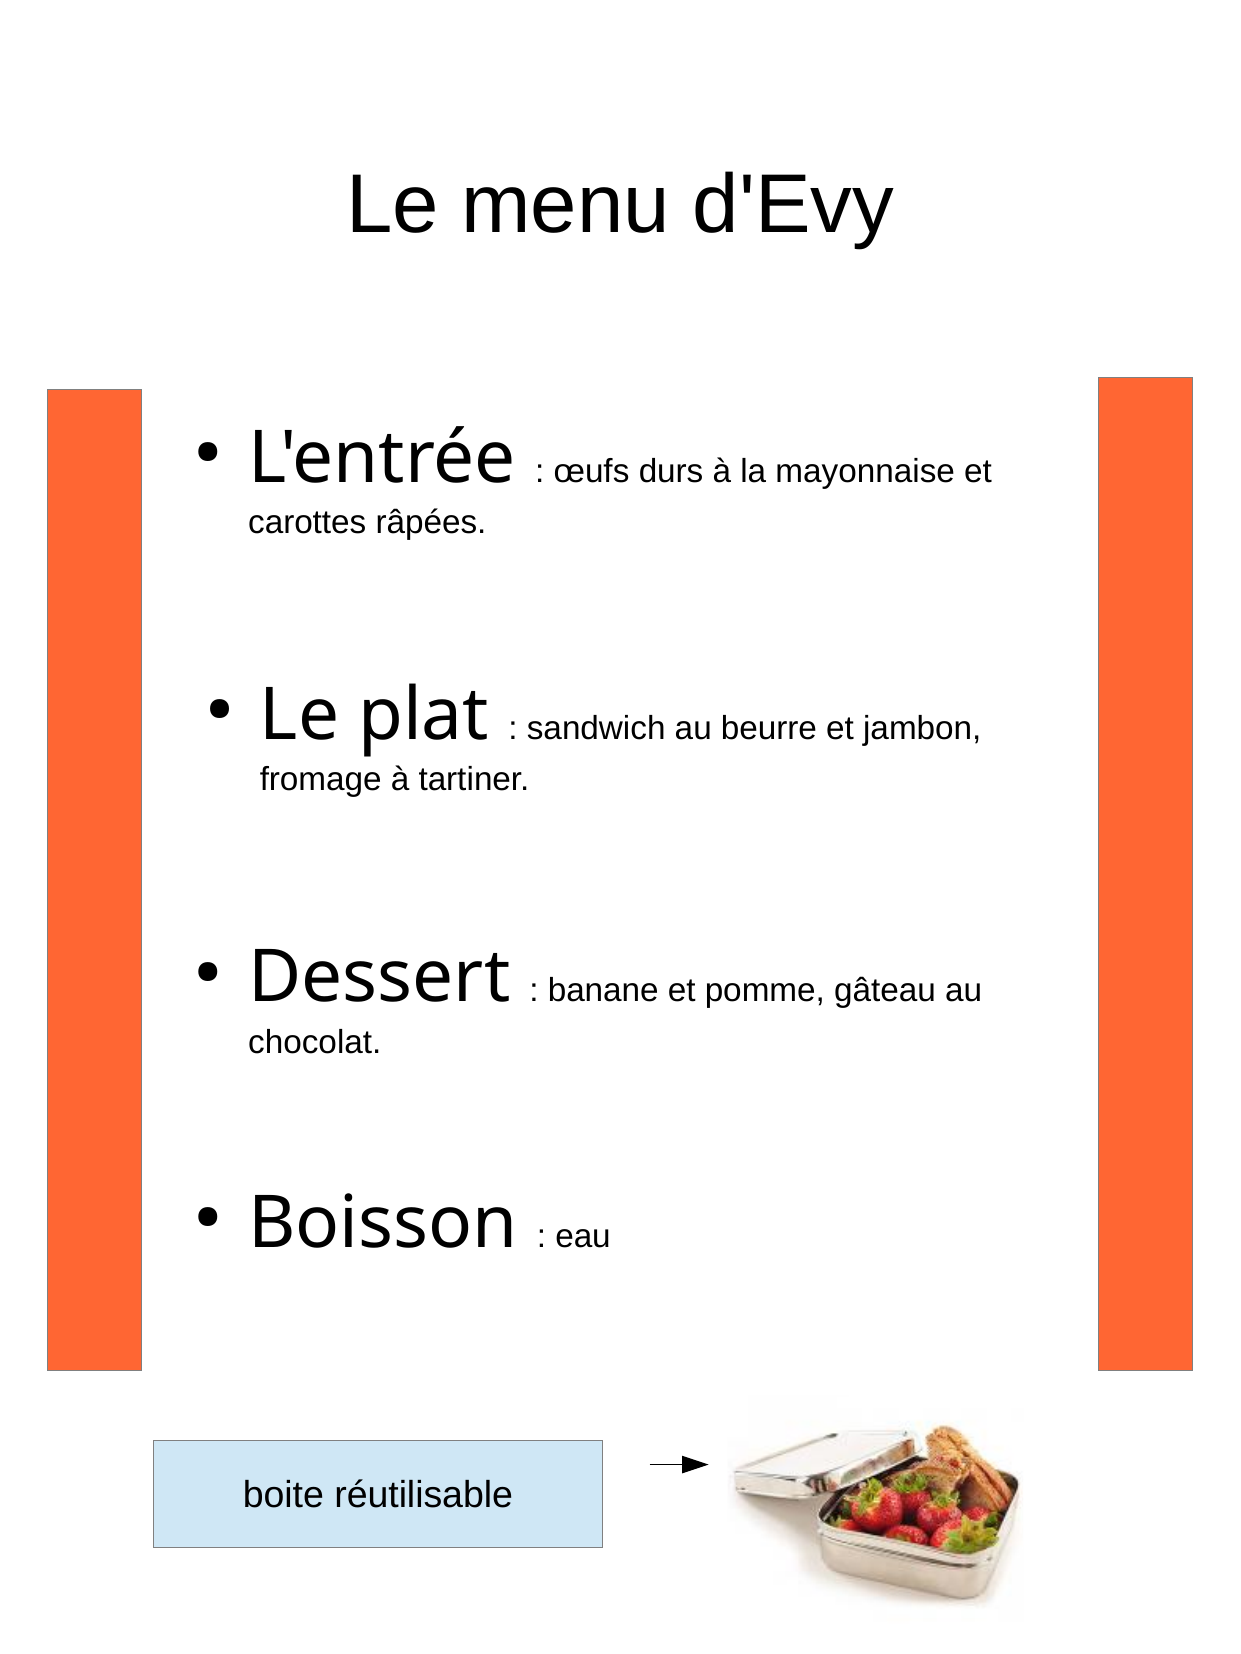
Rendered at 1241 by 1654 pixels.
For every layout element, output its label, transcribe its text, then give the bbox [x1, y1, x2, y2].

text_box boite réutilisable [153, 1440, 603, 1548]
list Boisson : eau [177, 1169, 1087, 1368]
list Dessert : banane et pomme, gâteau au chocolat. [177, 923, 1087, 1123]
picture [727, 1395, 1024, 1626]
text_box [47, 389, 142, 1371]
list Le plat : sandwich au beurre et jambon, fromage à tartiner. [188, 661, 1098, 860]
list L'entrée : œufs durs à la mayonnaise et carottes râpées. [177, 404, 1087, 603]
text_box [1098, 377, 1193, 1371]
title Le menu d'Evy [62, 65, 1179, 342]
